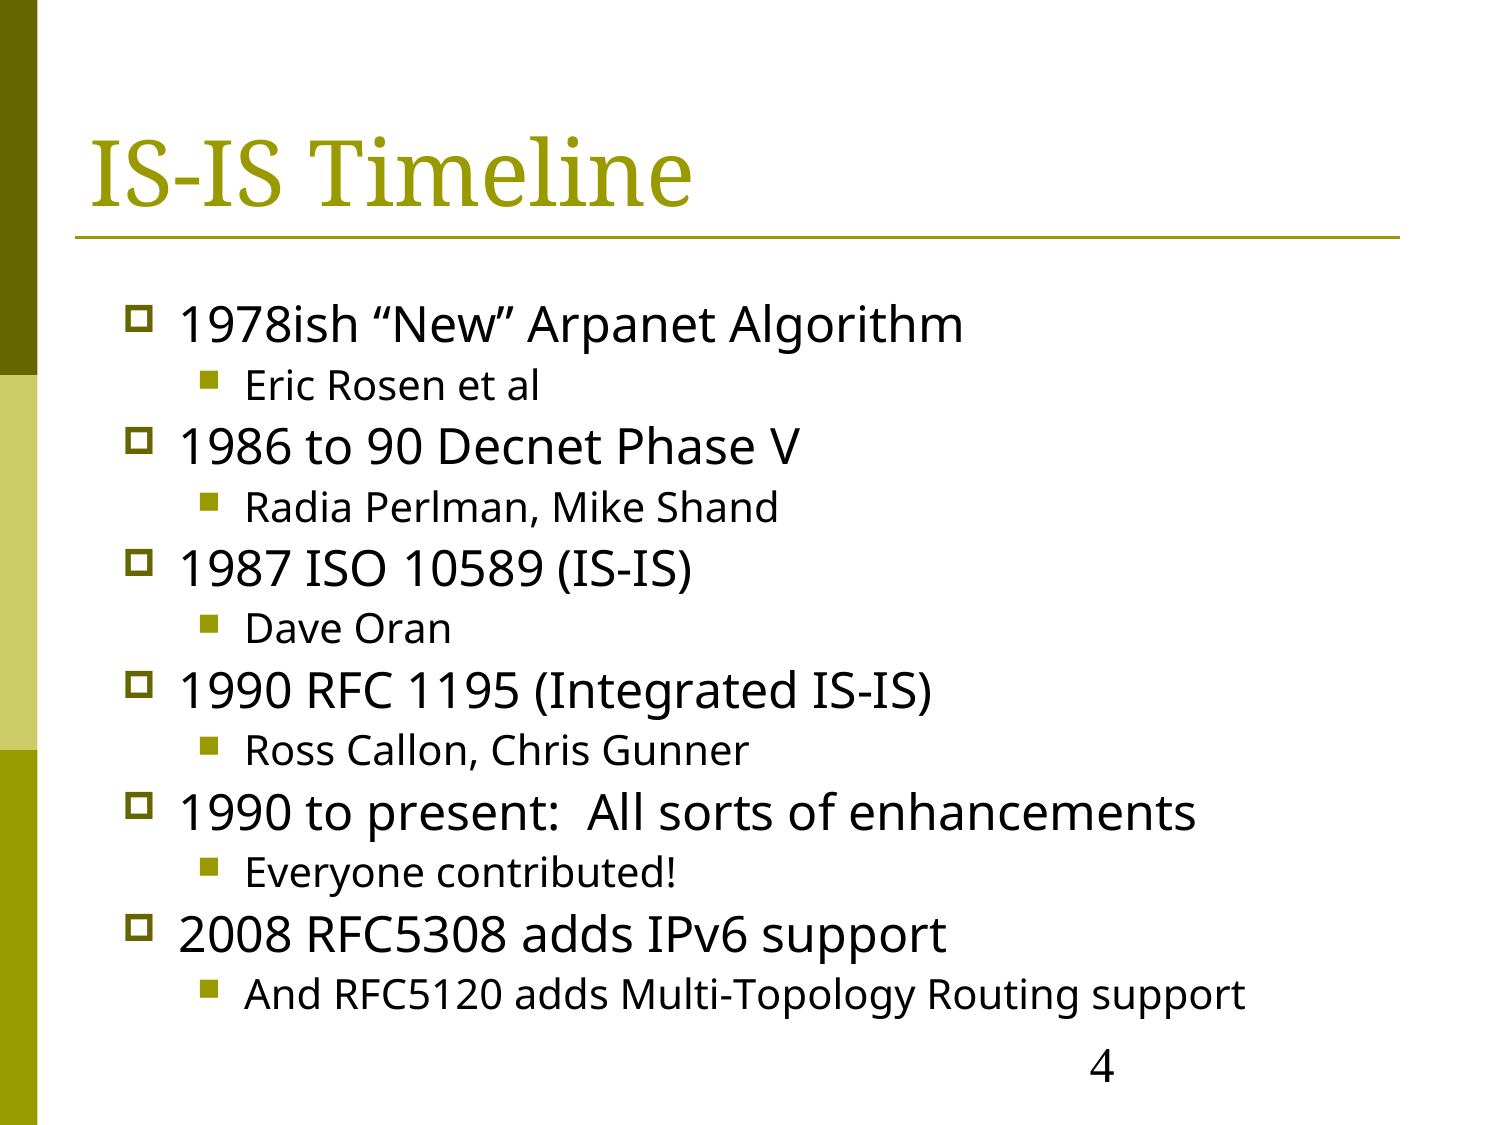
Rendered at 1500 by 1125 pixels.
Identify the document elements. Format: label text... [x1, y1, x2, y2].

title IS-IS Timeline [75, 45, 1426, 233]
list 1978ish “New” Arpanet Algorithm Eric Rosen et al 1986 to 90 Decnet Phase V Radia Perlman, Mike Shand 1987 ISO 10589 (IS-IS) Dave Oran 1990 RFC 1195 (Integrated IS-IS) Ross Callon, Chris Gunner 1990 to present: All sorts of enhancements Everyone contributed! 2008 RFC5308 adds IPv6 support And RFC5120 adds Multi-Topology Routing support [107, 292, 1411, 1027]
